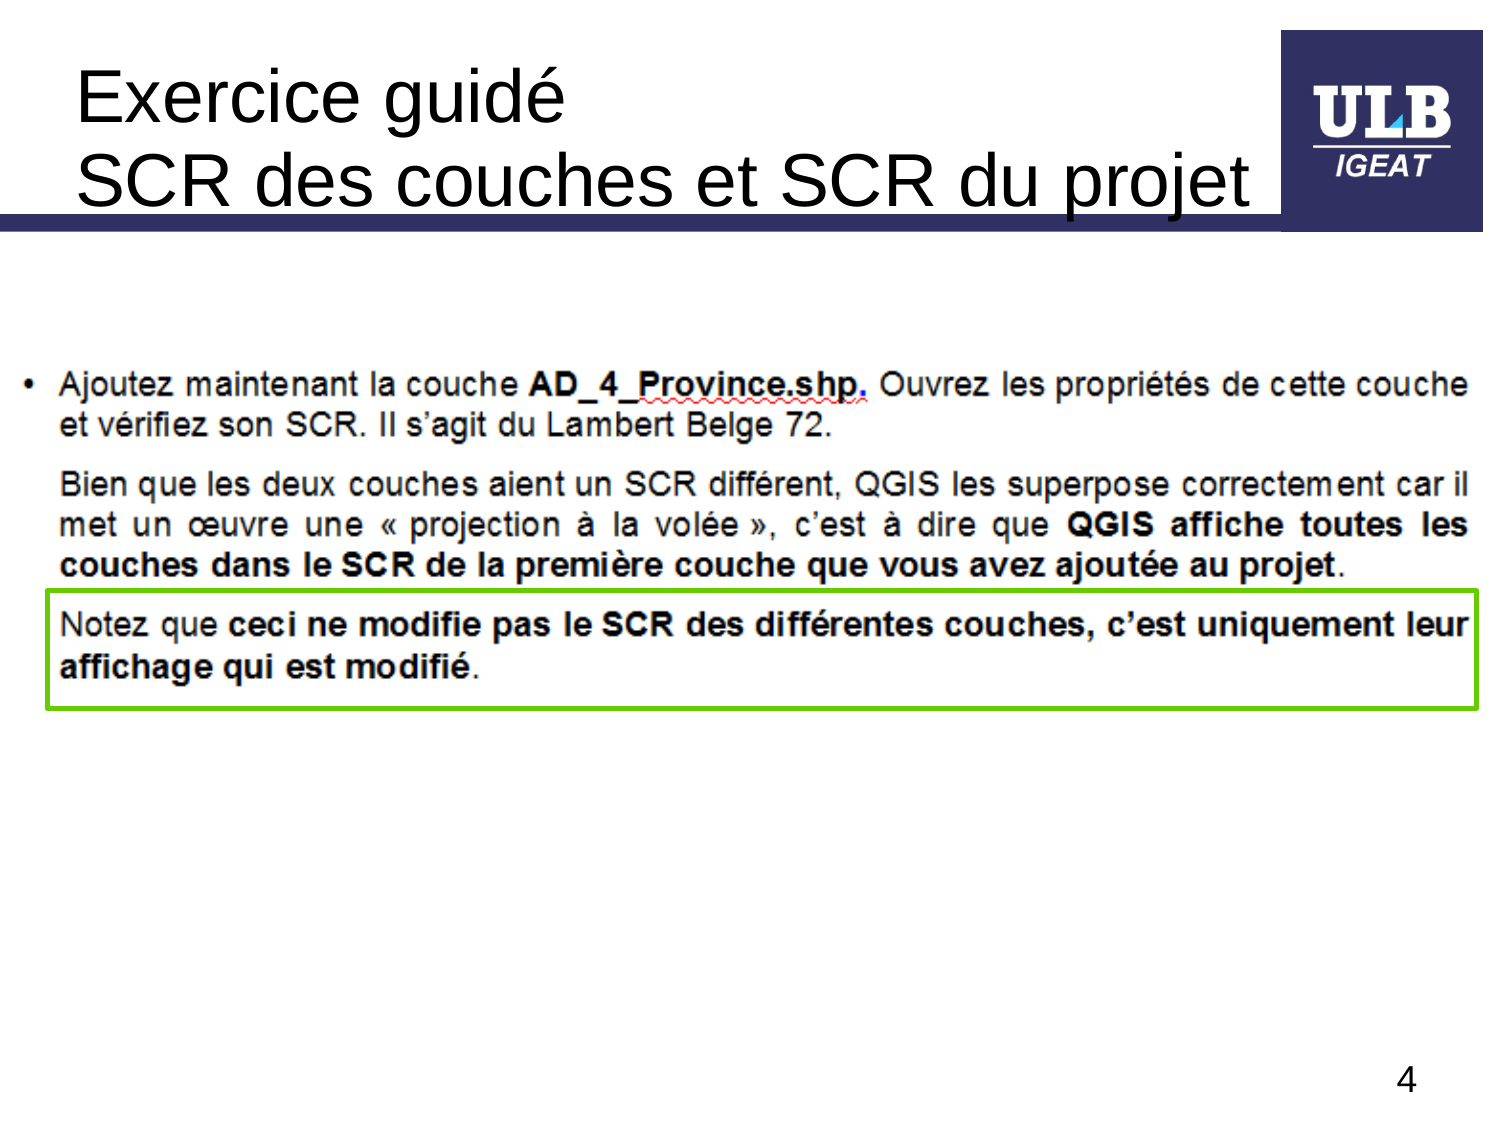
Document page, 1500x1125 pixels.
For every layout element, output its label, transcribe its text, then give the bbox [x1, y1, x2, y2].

title Exercice guidé SCR des couches et SCR du projet [75, 44, 1425, 233]
picture [8, 358, 1496, 702]
picture [50, 593, 1474, 702]
picture [1281, 30, 1483, 232]
